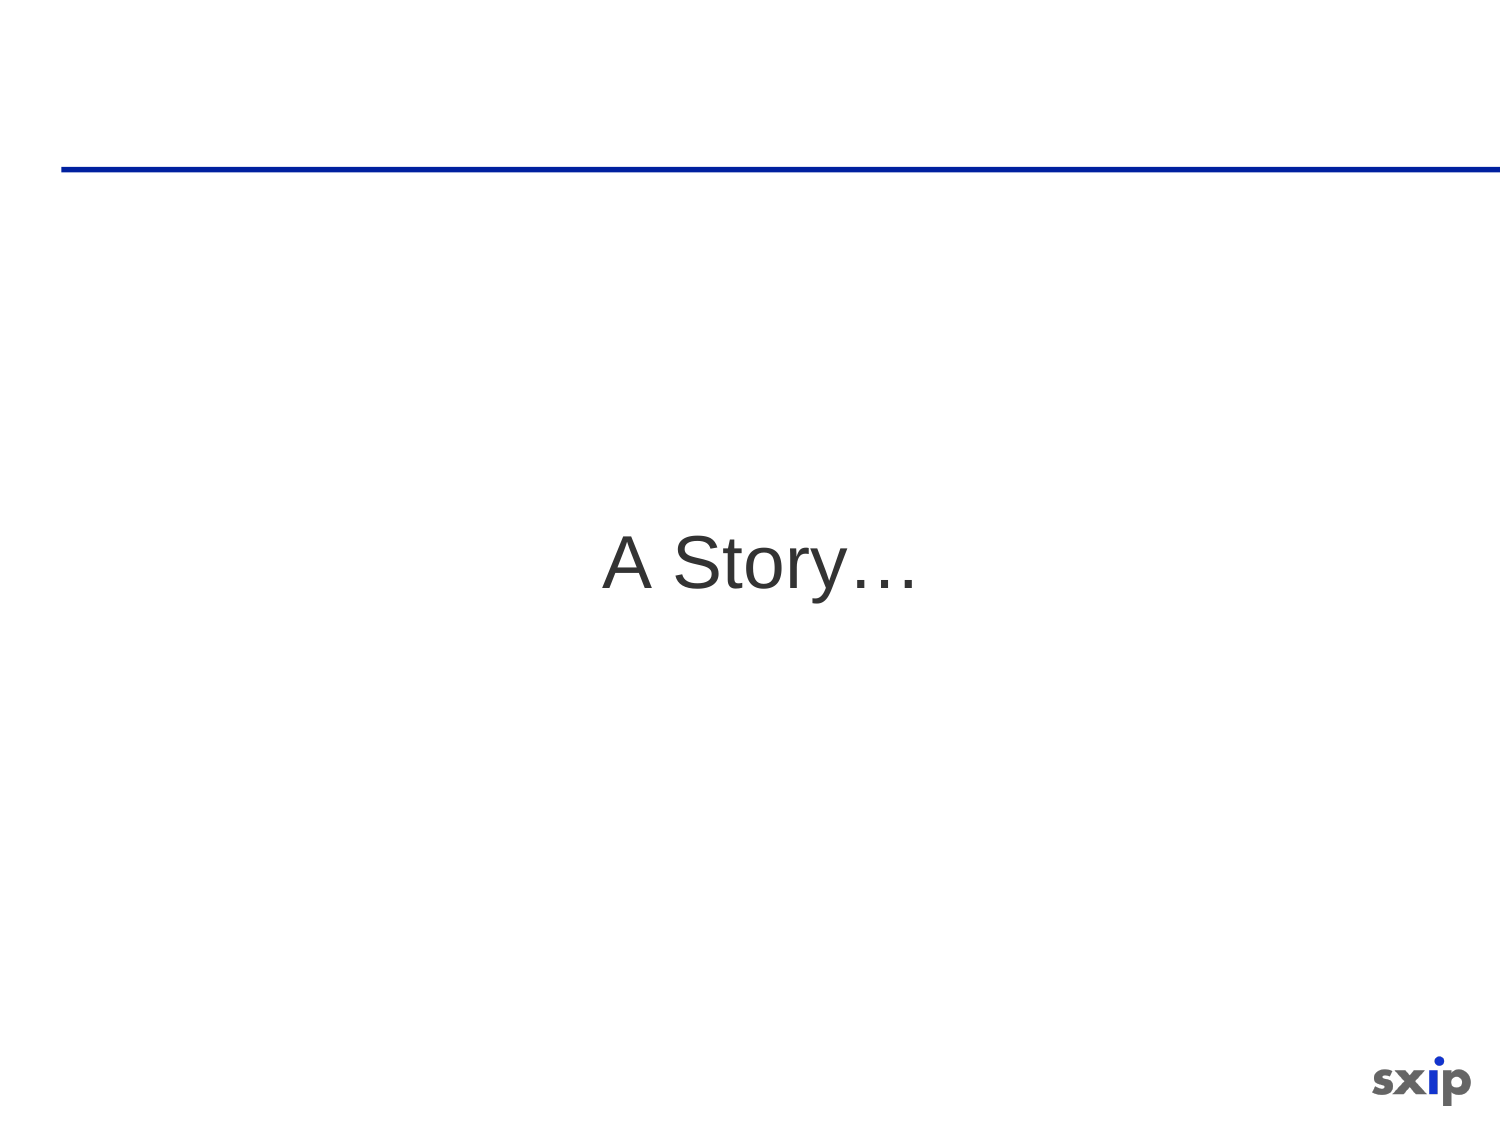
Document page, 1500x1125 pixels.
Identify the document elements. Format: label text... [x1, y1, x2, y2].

list A Story… [0, 0, 1495, 1125]
